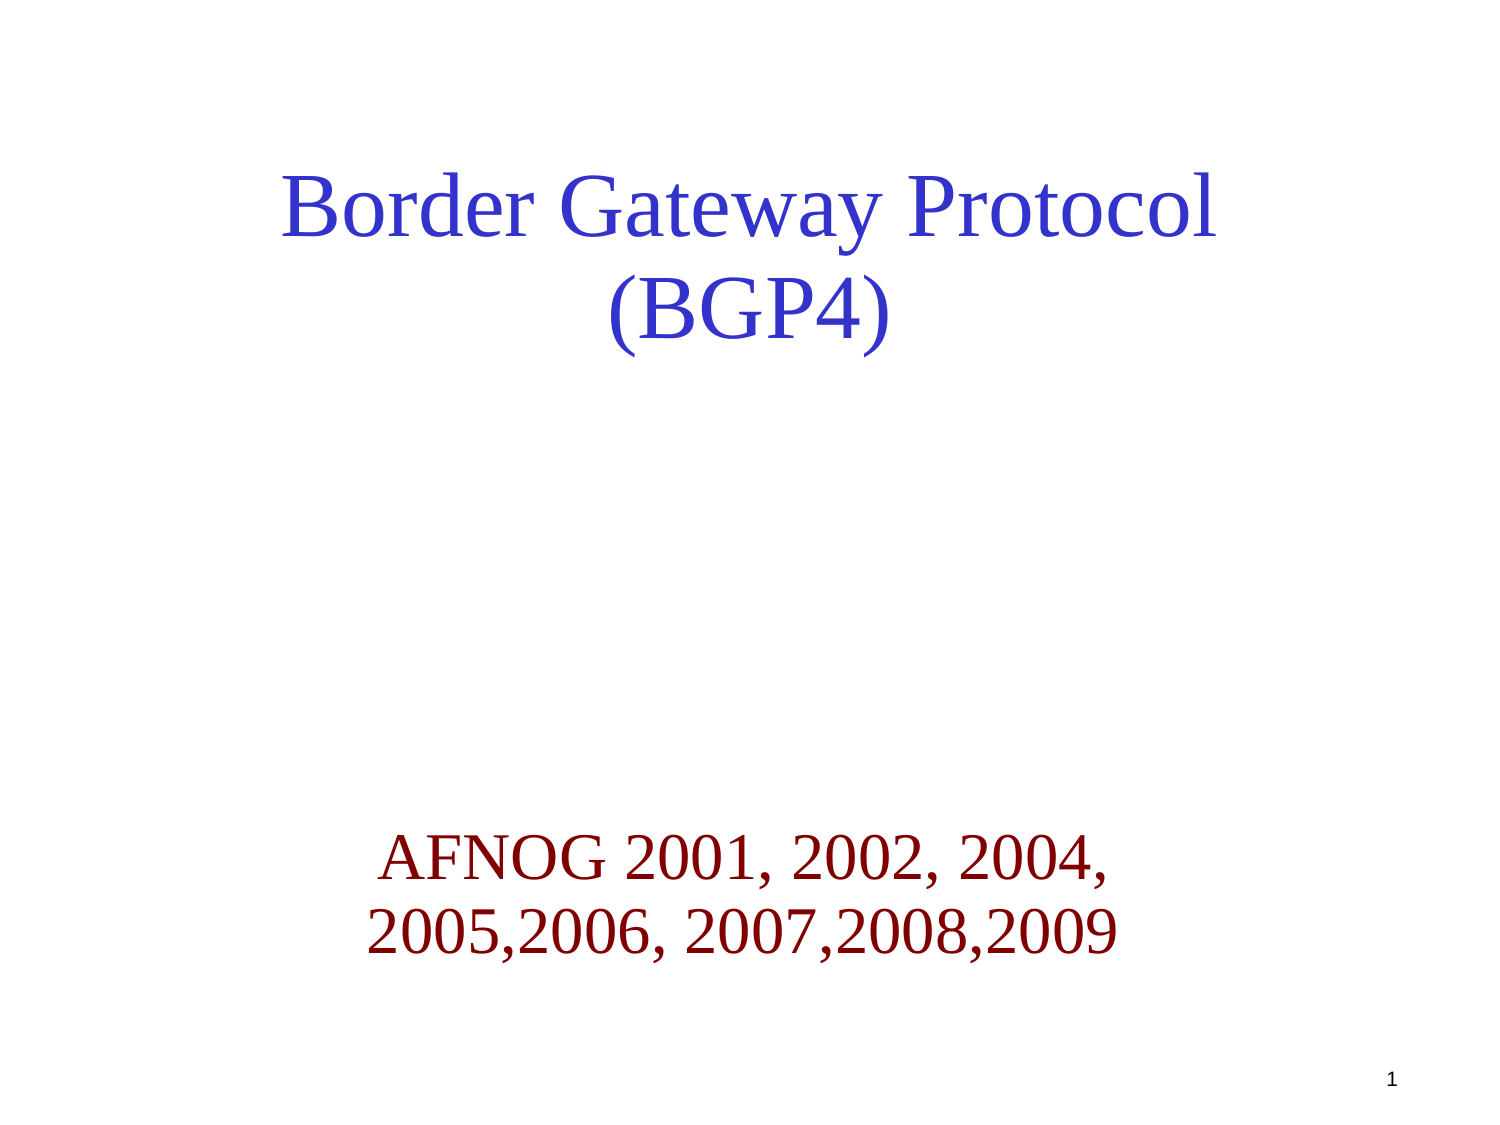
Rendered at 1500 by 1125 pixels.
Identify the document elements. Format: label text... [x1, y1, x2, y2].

subtitle AFNOG 2001, 2002, 2004, 2005,2006, 2007,2008,2009 [262, 812, 1225, 988]
title Border Gateway Protocol (BGP4) [112, 138, 1388, 374]
